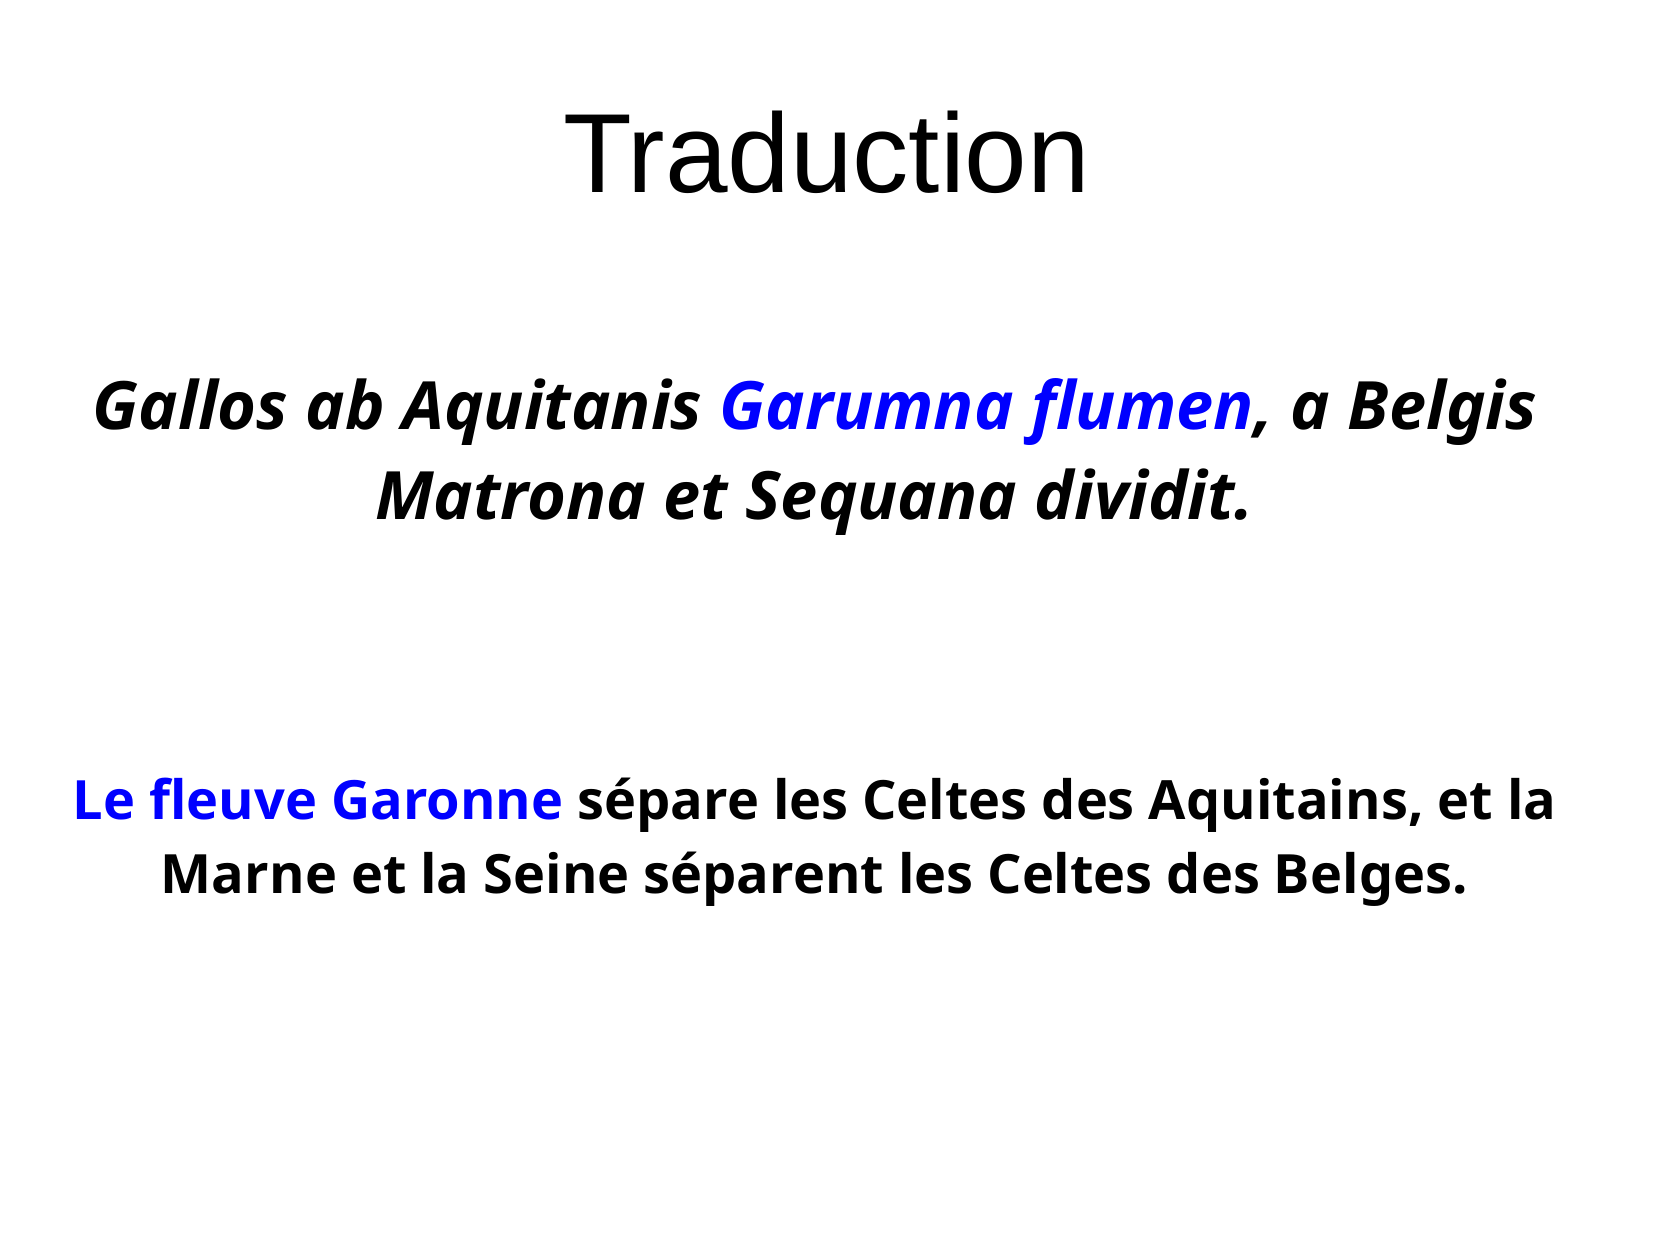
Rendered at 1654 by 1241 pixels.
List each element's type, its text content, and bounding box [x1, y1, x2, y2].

subtitle Gallos ab Aquitanis Garumna flumen, a Belgis Matrona et Sequana dividit. Le fleuve Garonne sépare les Celtes des Aquitains, et la Marne et la Seine séparent les Celtes des Belges. [70, 224, 1560, 1043]
title Traduction [82, 49, 1571, 257]
